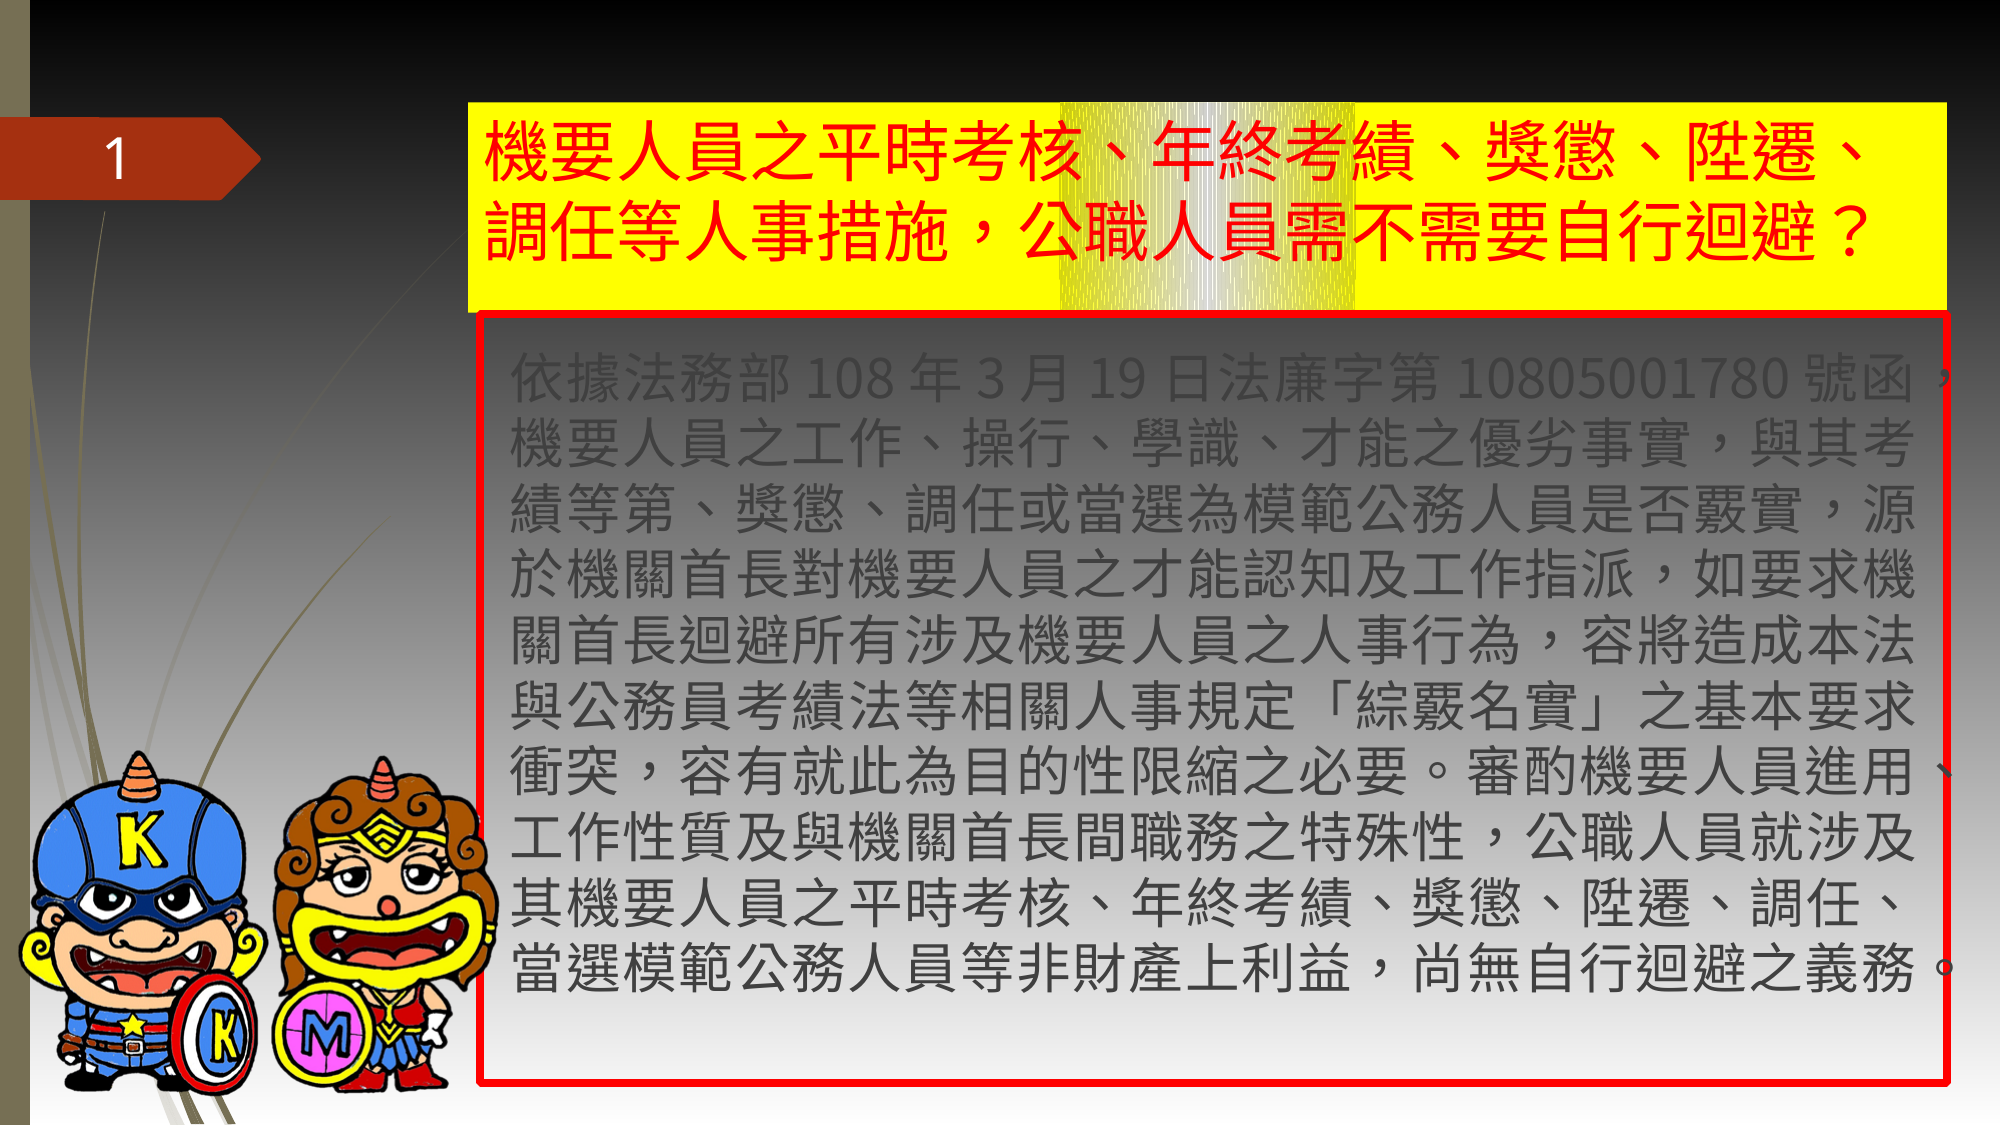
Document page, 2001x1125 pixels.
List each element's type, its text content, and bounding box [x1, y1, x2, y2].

list 依據法務部108年3月19日法廉字第10805001780號函，機要人員之工作、操行、學識、才能之優劣事實，與其考績等第、獎懲、調任或當選為模範公務人員是否覈實，源於機關首長對機要人員之才能認知及工作指派，如要求機關首長迴避所有涉及機要人員之人事行為，容將造成本法與公務員考績法等相關人事規定「綜覈名實」之基本要求衝突，容有就此為目的性限縮之必要。審酌機要人員進用、工作性質及與機關首長間職務之特殊性，公職人員就涉及其機要人員之平時考核、年終考績、獎懲、陞遷、調任、當選模範公務人員等非財產上利益，尚無自行迴避之義務。 [480, 313, 1947, 1084]
picture [0, 745, 510, 1101]
text_box 1 [86, 114, 199, 199]
title 機要人員之平時考核、年終考績、獎懲、陞遷、調任等人事措施，公職人員需不需要自行迴避？ [468, 102, 1947, 313]
